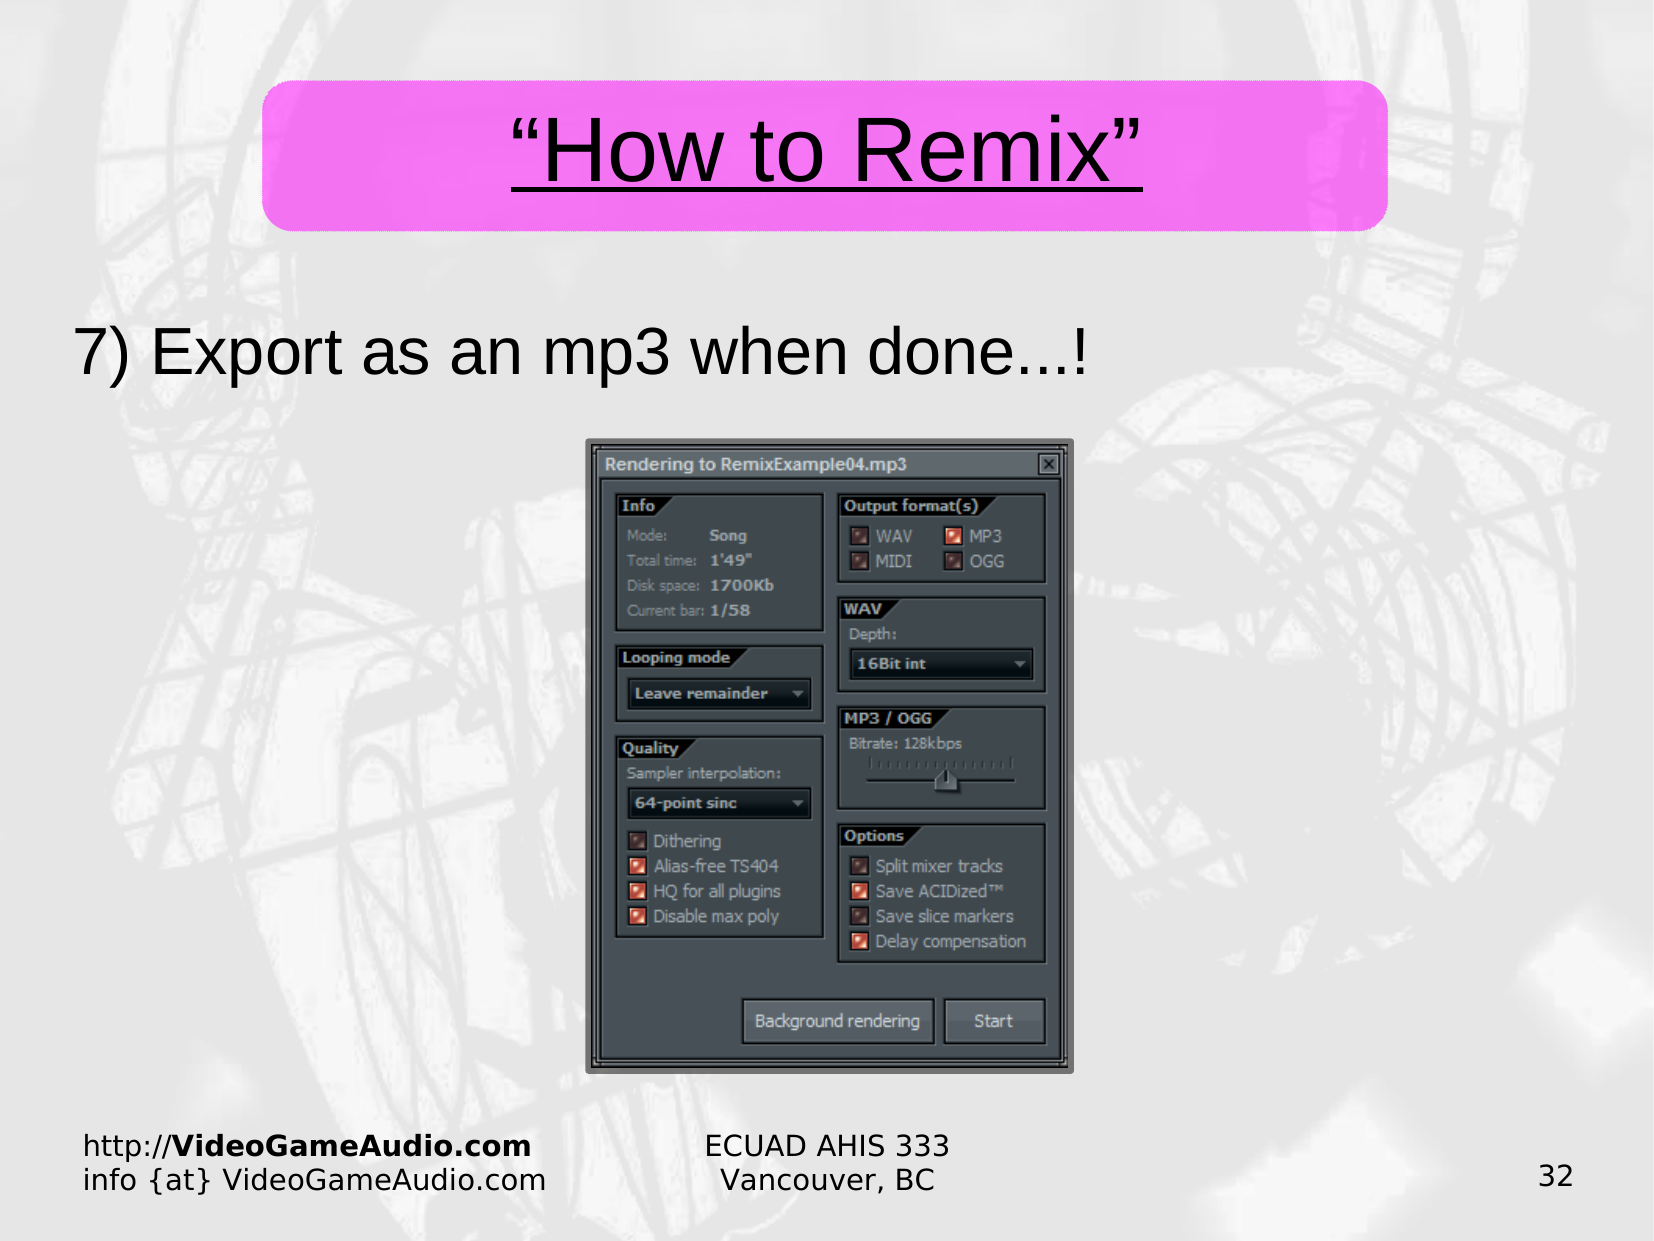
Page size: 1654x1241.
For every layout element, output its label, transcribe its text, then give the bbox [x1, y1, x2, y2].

title “How to Remix” [82, 49, 1571, 257]
text_box 7) Export as an mp3 when done...! [57, 311, 1613, 413]
picture [0, 0, 1654, 1241]
